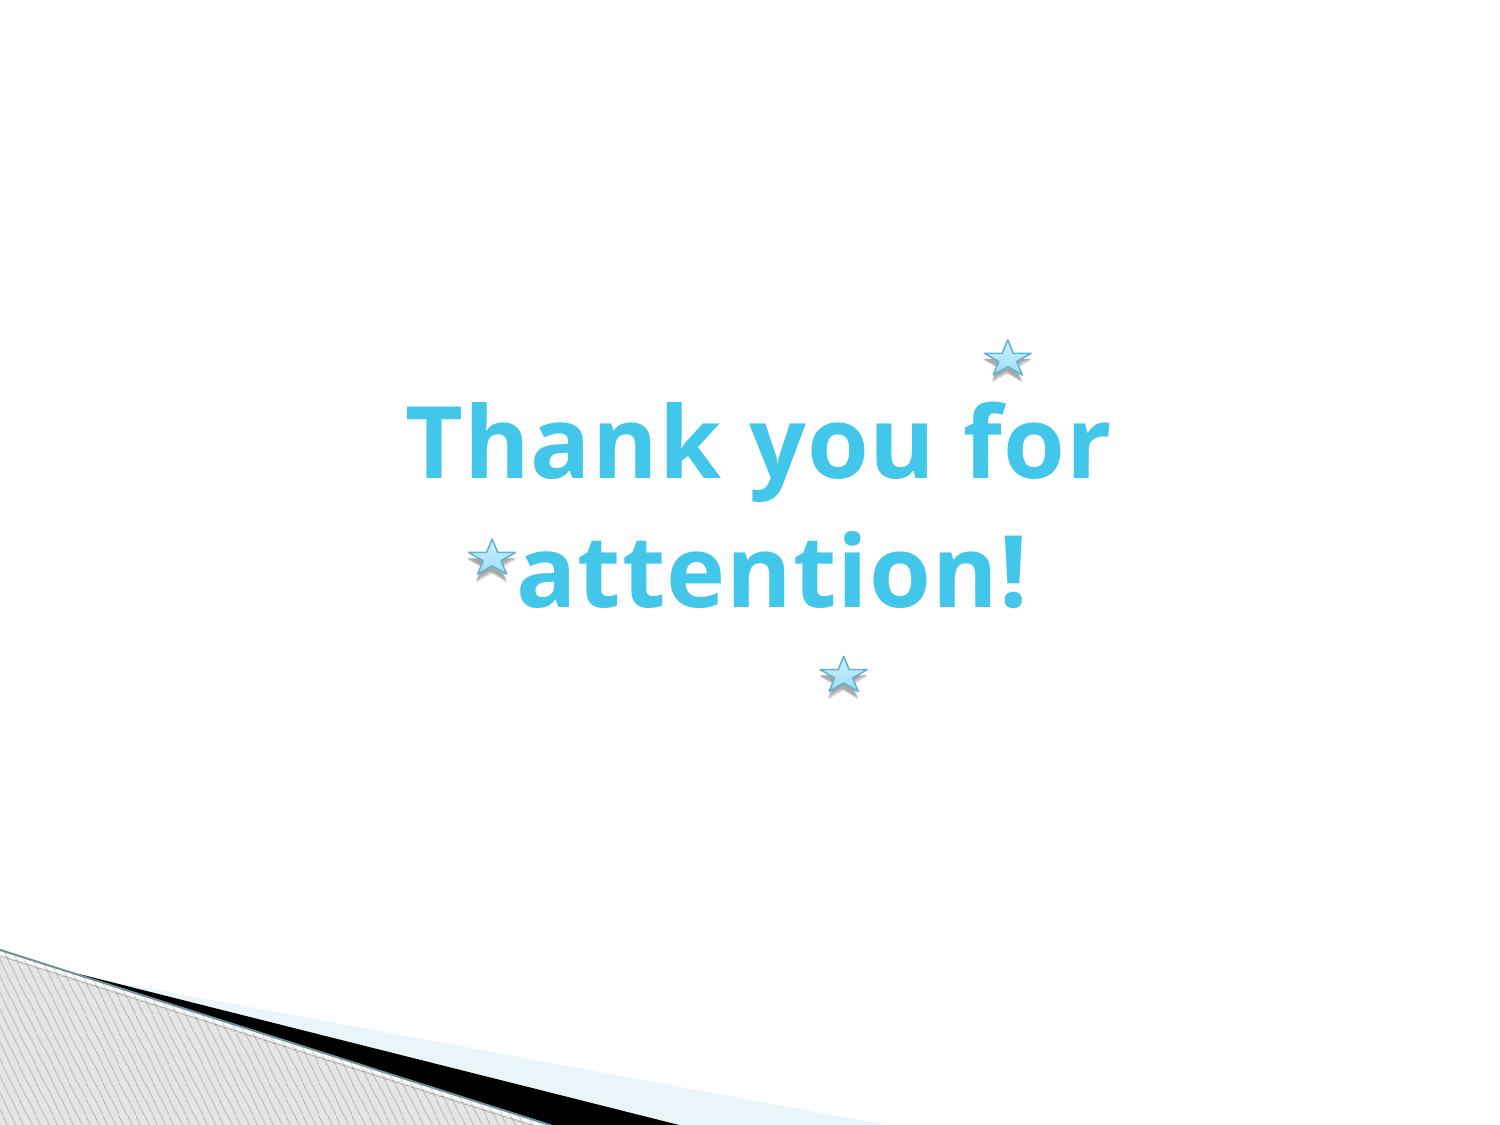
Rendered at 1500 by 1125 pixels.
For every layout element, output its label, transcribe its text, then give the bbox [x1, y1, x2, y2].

list Thank you for attention! [75, 243, 1425, 986]
text_box [468, 539, 516, 575]
text_box [984, 339, 1032, 375]
text_box [820, 656, 868, 692]
